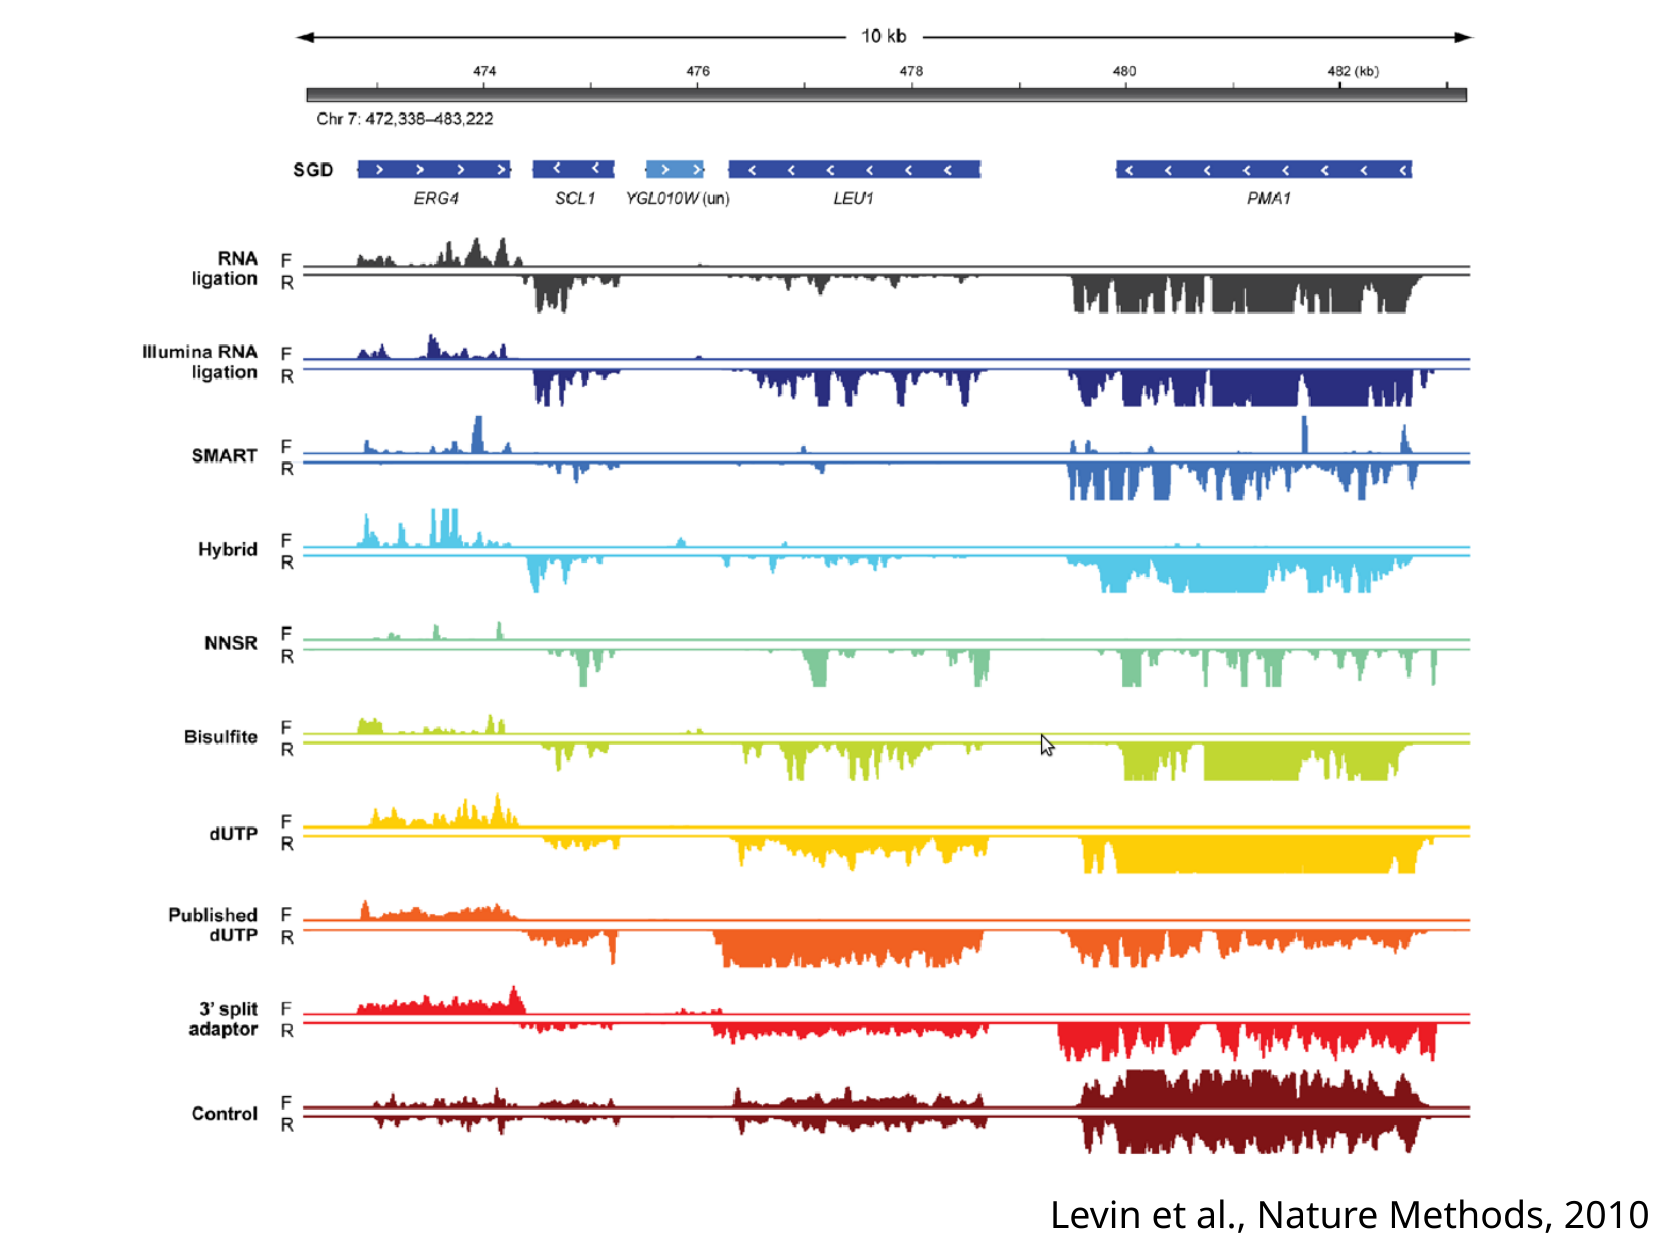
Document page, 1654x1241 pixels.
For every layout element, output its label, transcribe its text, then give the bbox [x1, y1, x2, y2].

picture [60, 14, 1516, 1169]
text_box Levin et al., Nature Methods, 2010 [1035, 1181, 1616, 1241]
